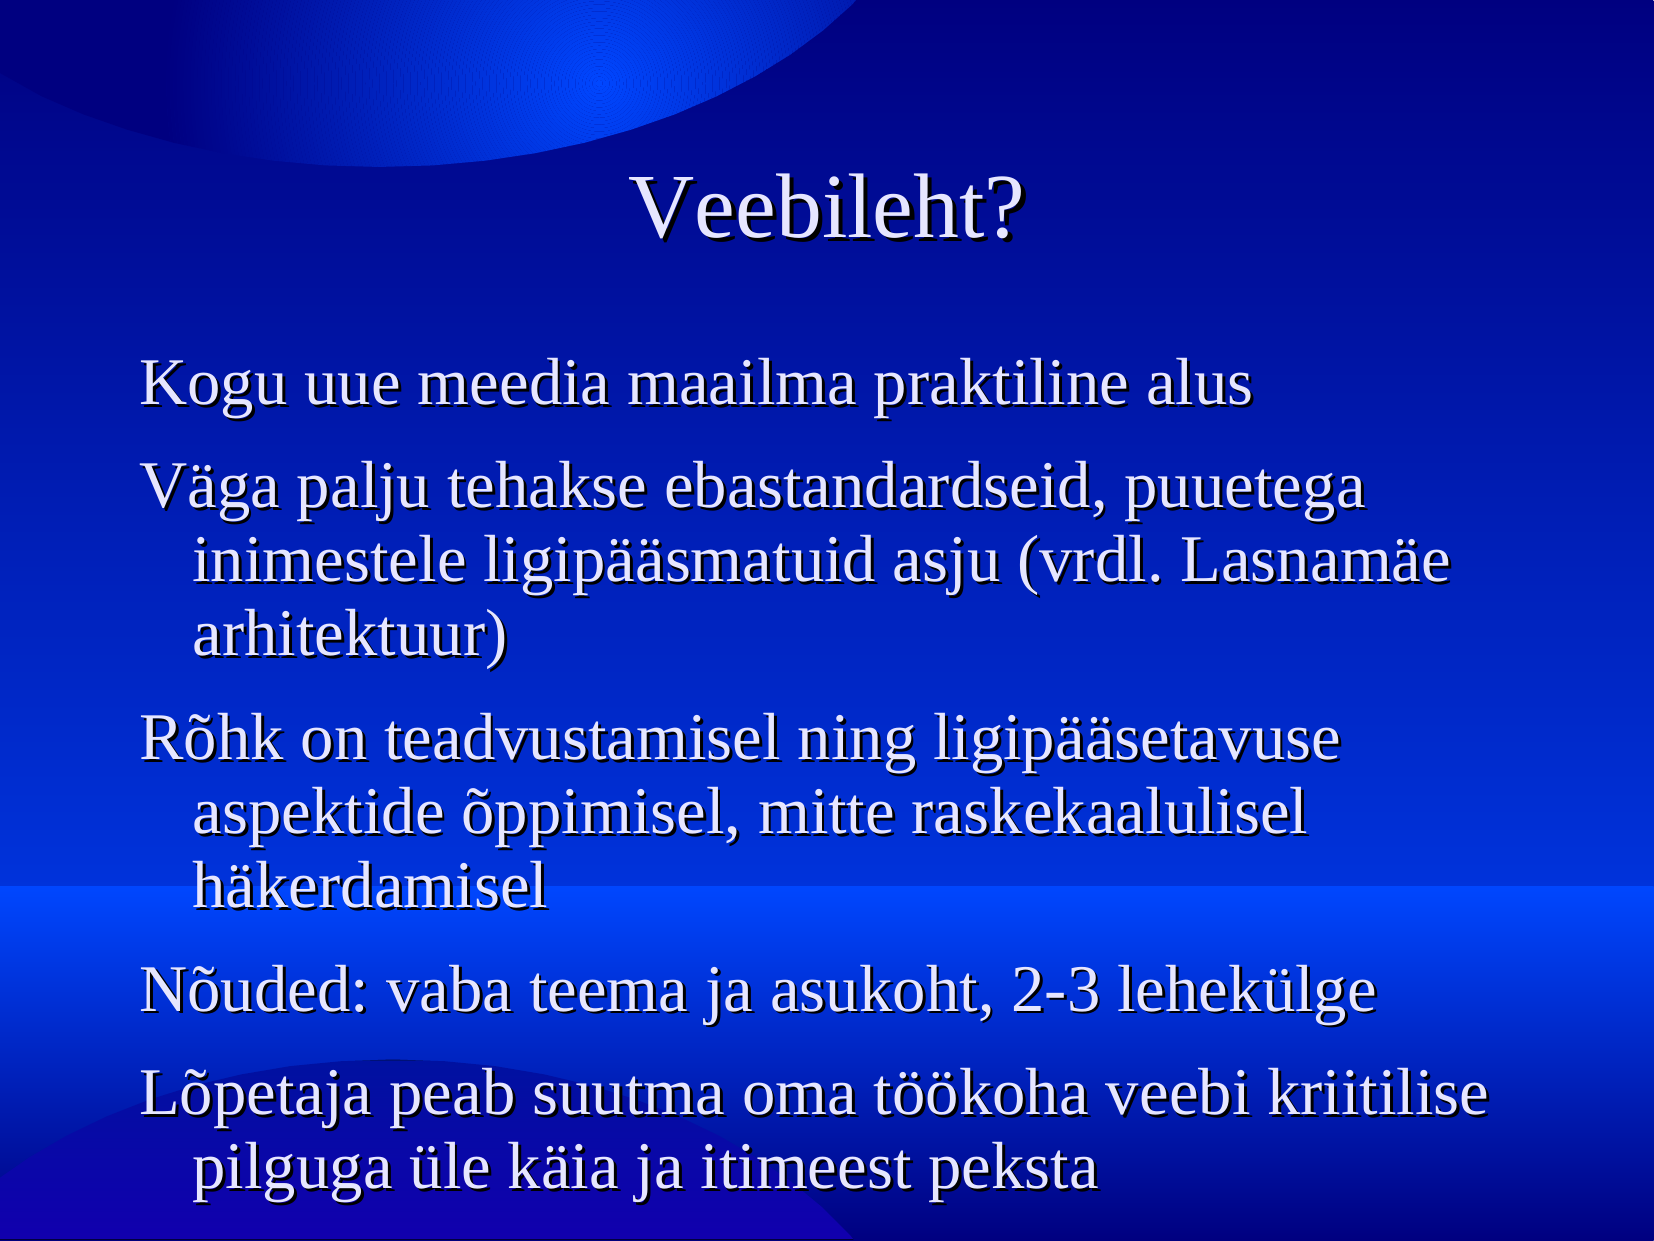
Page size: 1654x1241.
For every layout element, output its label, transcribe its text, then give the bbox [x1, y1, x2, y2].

list Kogu uue meedia maailma praktiline alus Väga palju tehakse ebastandardseid, puuetega inimestele ligipääsmatuid asju (vrdl. Lasnamäe arhitektuur) Rõhk on teadvustamisel ning ligipääsetavuse aspektide õppimisel, mitte raskekaalulisel häkerdamisel Nõuded: vaba teema ja asukoht, 2-3 lehekülge Lõpetaja peab suutma oma töökoha veebi kriitilise pilguga üle käia ja itimeest peksta [121, 344, 1534, 1204]
title Veebileht? [121, 102, 1534, 311]
